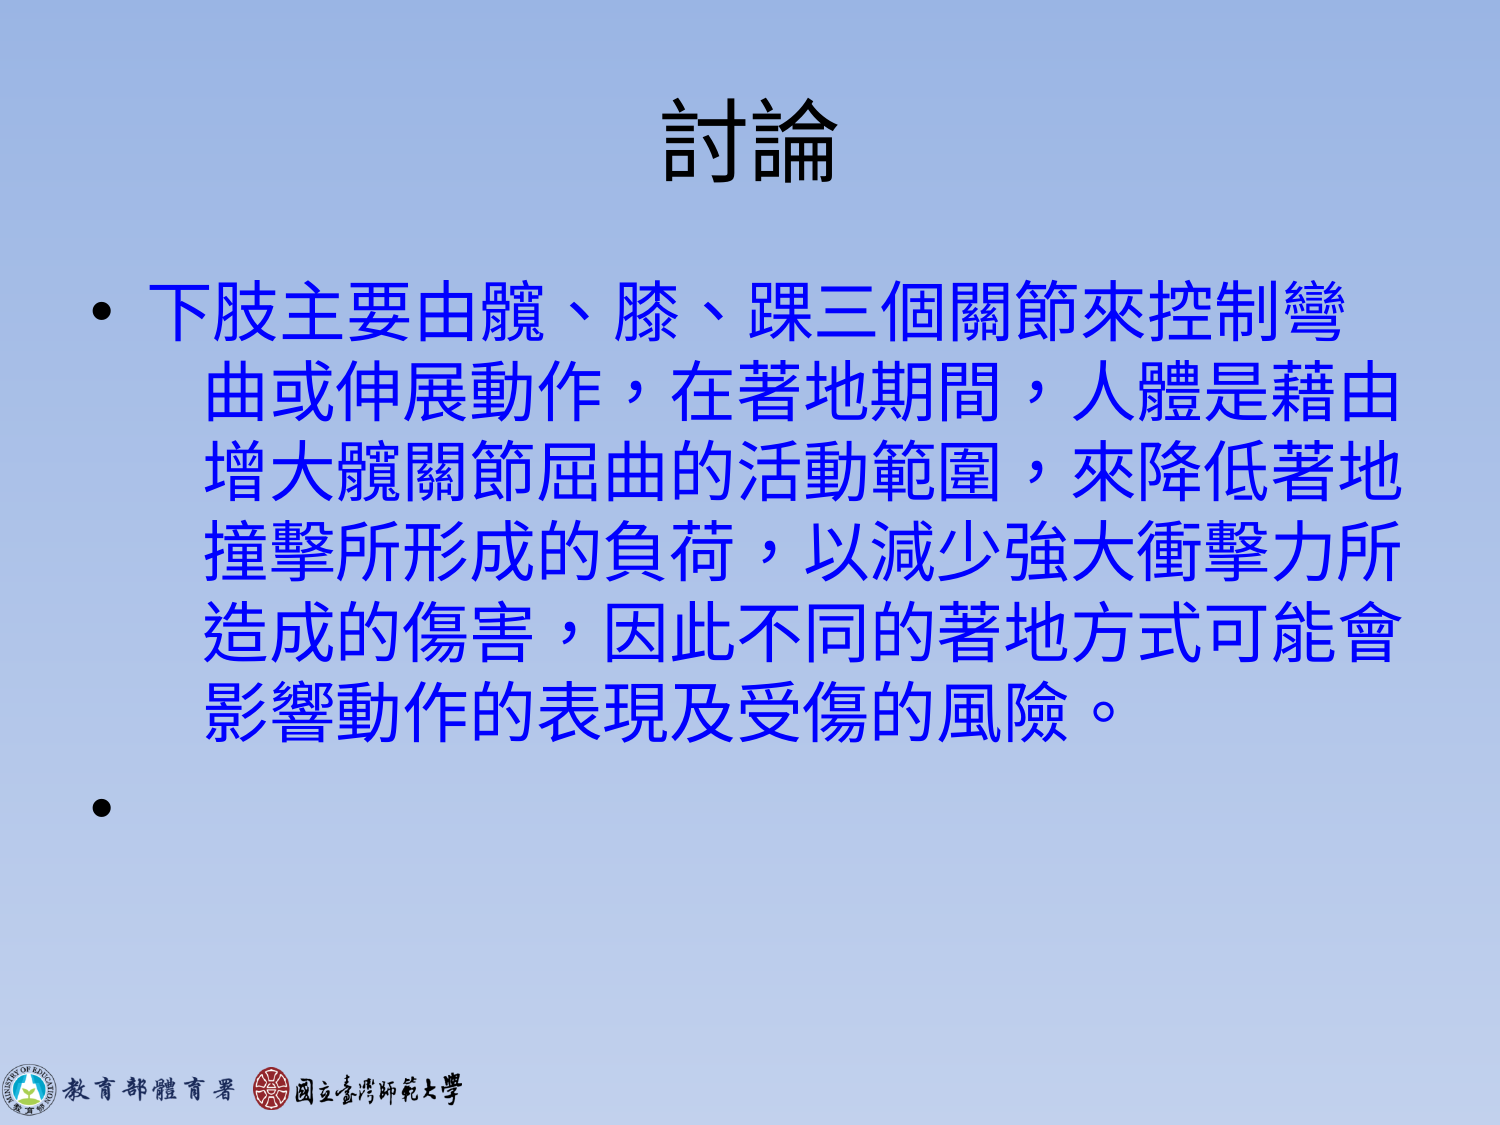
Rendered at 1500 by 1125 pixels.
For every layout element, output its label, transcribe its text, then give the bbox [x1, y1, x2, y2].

title 討論 [75, 45, 1426, 233]
list 下肢主要由髖、膝、踝三個關節來控制彎曲或伸展動作，在著地期間，人體是藉由增大髖關節屈曲的活動範圍，來降低著地撞擊所形成的負荷，以減少強大衝擊力所造成的傷害，因此不同的著地方式可能會影響動作的表現及受傷的風險。 [75, 262, 1426, 1005]
